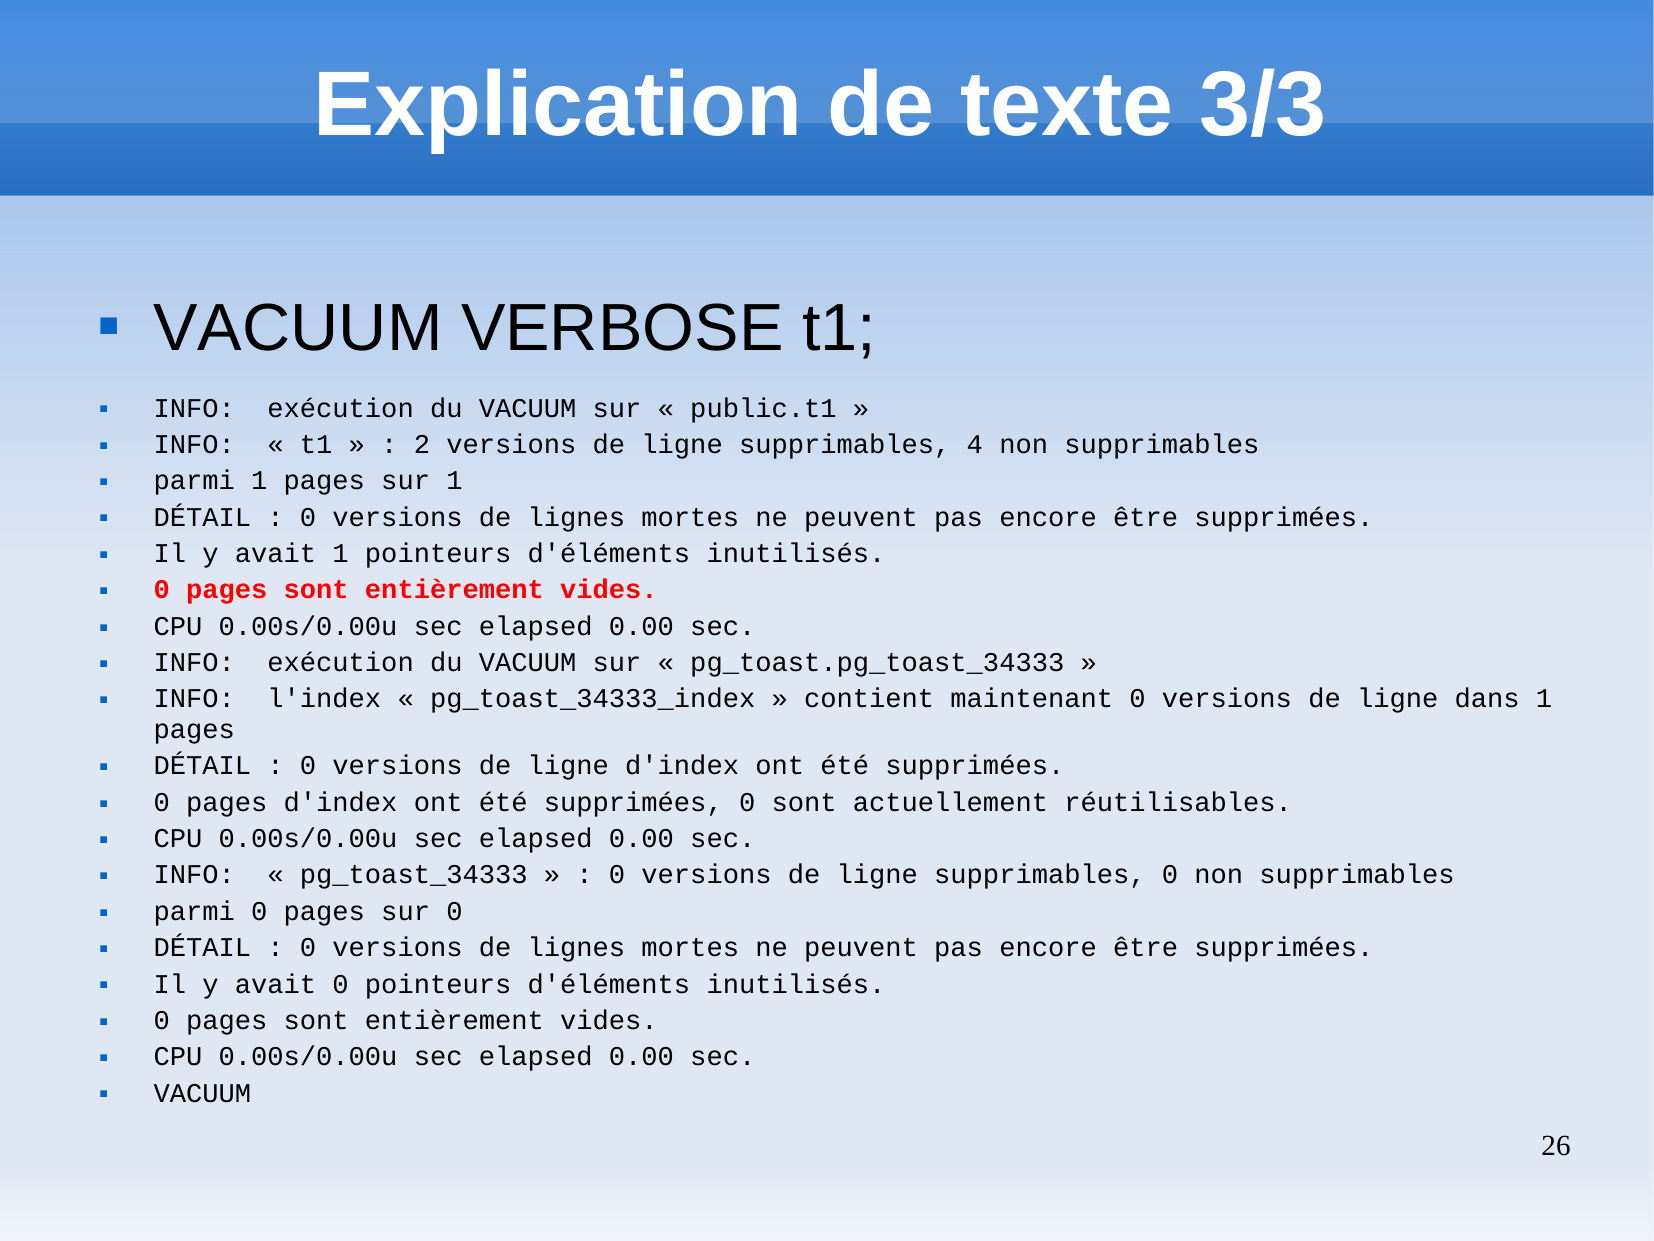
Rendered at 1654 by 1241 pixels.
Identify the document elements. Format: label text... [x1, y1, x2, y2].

title Explication de texte 3/3 [76, 7, 1565, 200]
list VACUUM VERBOSE t1; INFO: exécution du VACUUM sur « public.t1 » INFO: « t1 » : 2 versions de ligne supprimables, 4 non supprimables parmi 1 pages sur 1 DÉTAIL : 0 versions de lignes mortes ne peuvent pas encore être supprimées. Il y avait 1 pointeurs d'éléments inutilisés. 0 pages sont entièrement vides. CPU 0.00s/0.00u sec elapsed 0.00 sec. INFO: exécution du VACUUM sur « pg_toast.pg_toast_34333 » INFO: l'index « pg_toast_34333_index » contient maintenant 0 versions de ligne dans 1 pages DÉTAIL : 0 versions de ligne d'index ont été supprimées. 0 pages d'index ont été supprimées, 0 sont actuellement réutilisables. CPU 0.00s/0.00u sec elapsed 0.00 sec. INFO: « pg_toast_34333 » : 0 versions de ligne supprimables, 0 non supprimables parmi 0 pages sur 0 DÉTAIL : 0 versions de lignes mortes ne peuvent pas encore être supprimées. Il y avait 0 pointeurs d'éléments inutilisés. 0 pages sont entièrement vides. CPU 0.00s/0.00u sec elapsed 0.00 sec. VACUUM [82, 290, 1571, 1111]
picture [0, 0, 1654, 1241]
